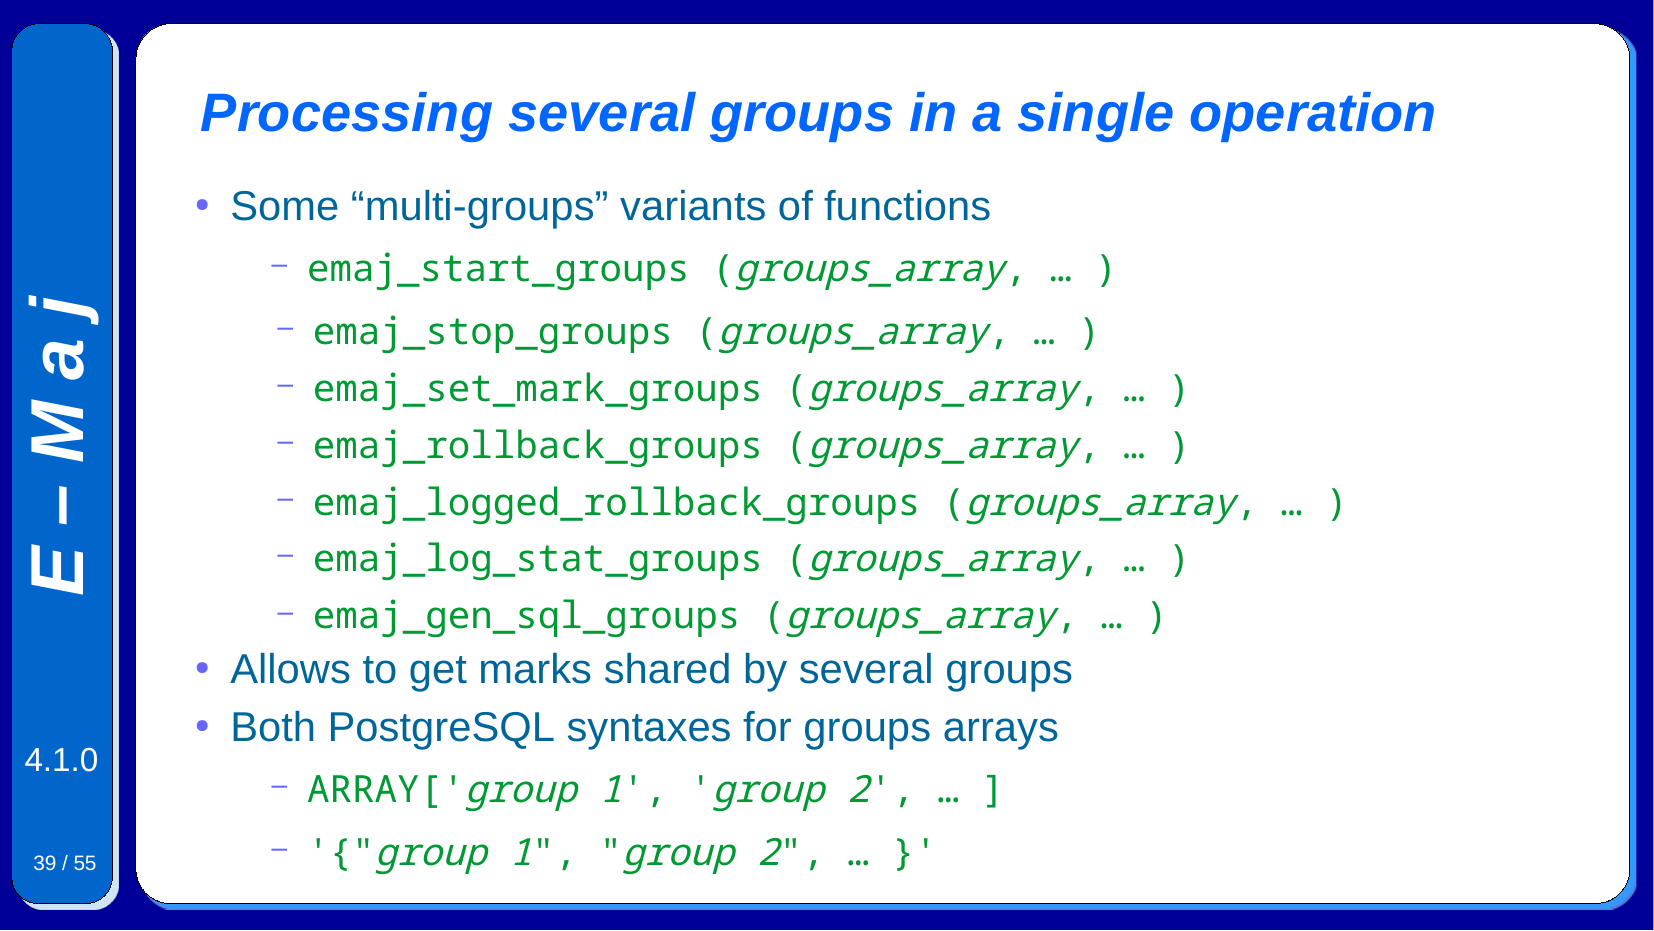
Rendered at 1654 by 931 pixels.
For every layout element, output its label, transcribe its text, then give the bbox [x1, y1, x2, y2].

title Processing several groups in a single operation [200, 34, 1575, 183]
list Some “multi-groups” variants of functions emaj_start_groups (groups_array, … ) emaj_stop_groups (groups_array, … ) emaj_set_mark_groups (groups_array, … ) emaj_rollback_groups (groups_array, … ) emaj_logged_rollback_groups (groups_array, … ) emaj_log_stat_groups (groups_array, … ) emaj_gen_sql_groups (groups_array, … ) Allows to get marks shared by several groups Both PostgreSQL syntaxes for groups arrays ARRAY['group 1', 'group 2', … ] '{"group 1", "group 2", … }' [177, 183, 1587, 859]
